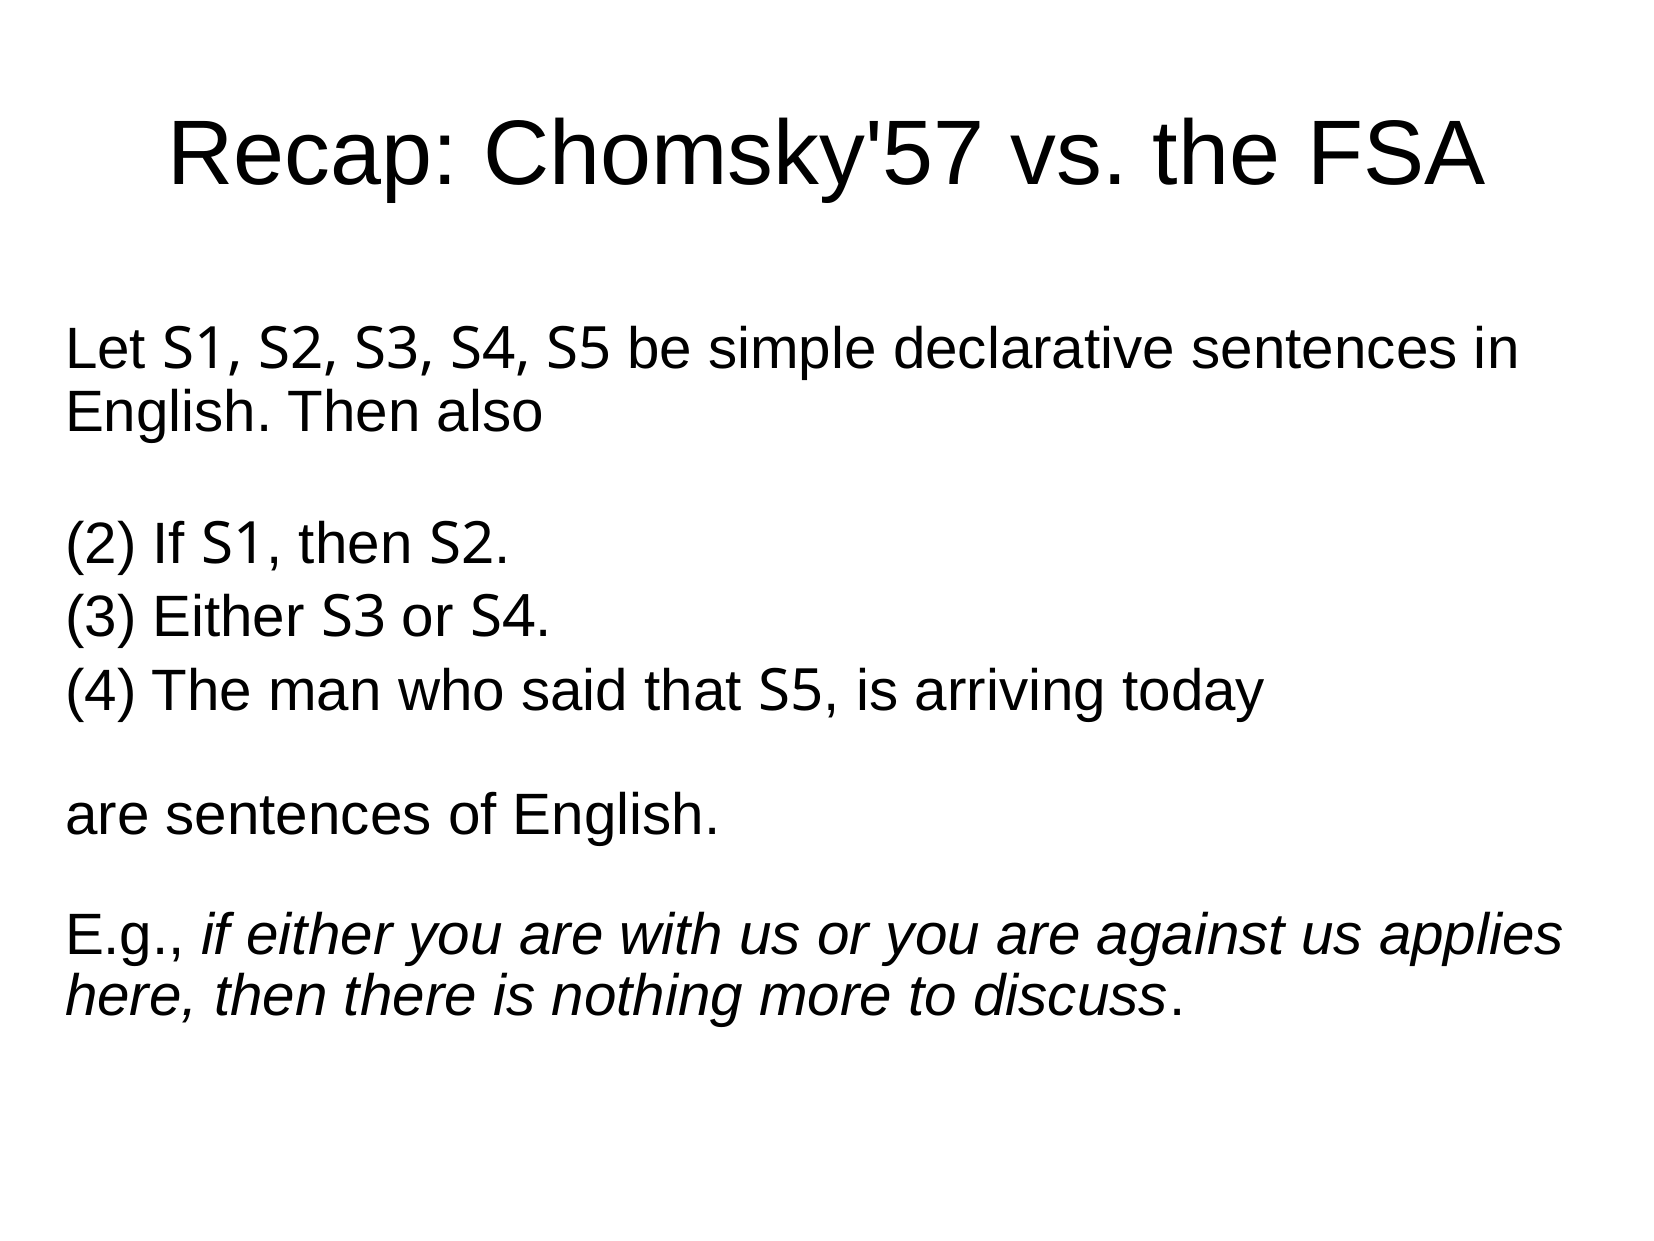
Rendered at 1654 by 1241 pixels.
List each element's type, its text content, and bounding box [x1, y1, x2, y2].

title Recap: Chomsky'57 vs. the FSA [82, 56, 1571, 250]
text_box Let S1, S2, S3, S4, S5 be simple declarative sentences in English. Then also (2) If S1, then S2. (3) Either S3 or S4. (4) The man who said that S5, is arriving today are sentences of English. E.g., if either you are with us or you are against us applies here, then there is nothing more to discuss. [58, 118, 1654, 1034]
